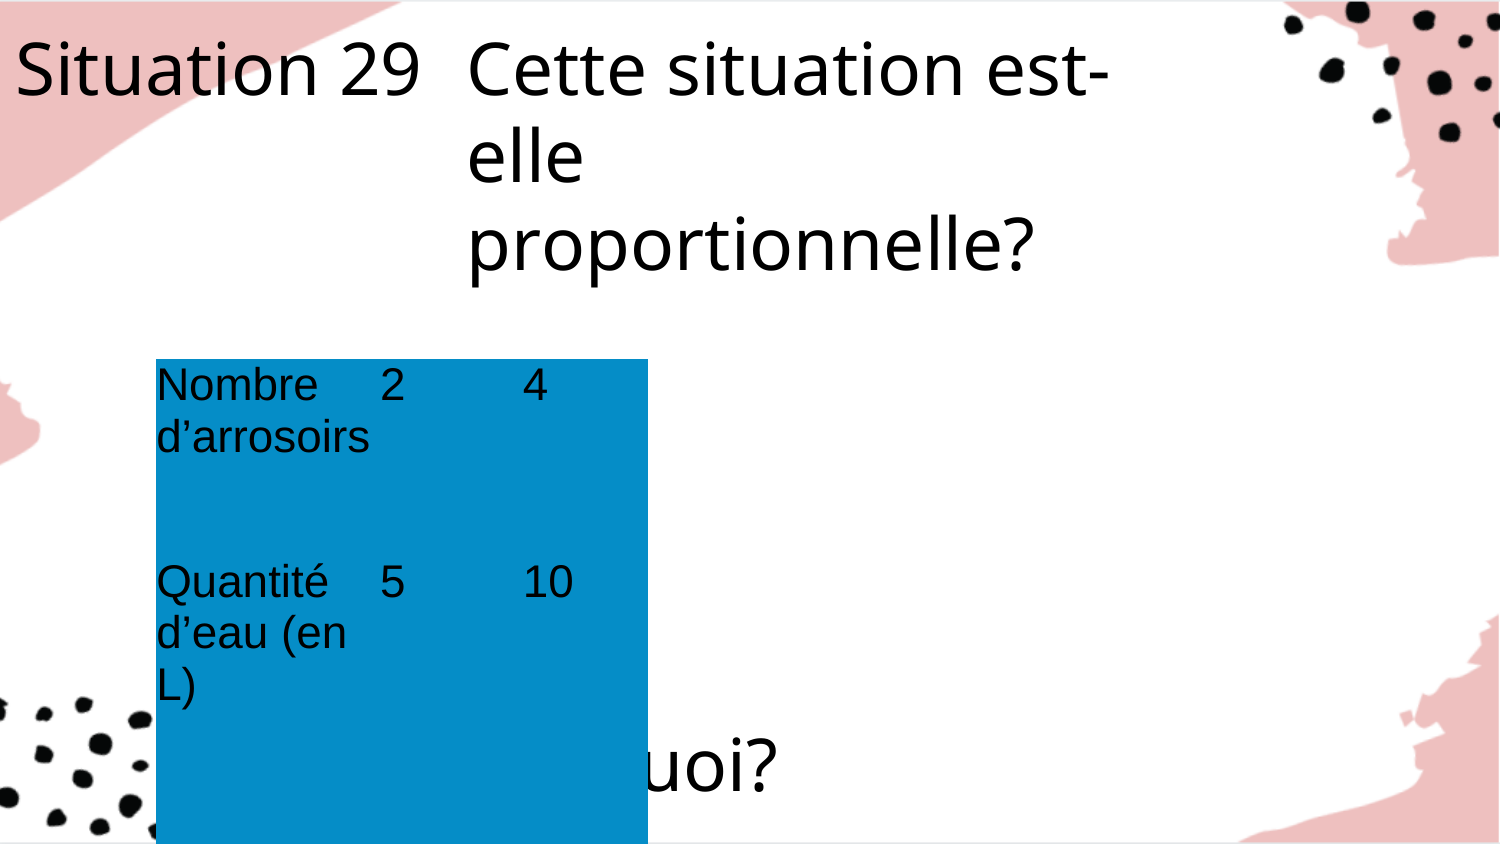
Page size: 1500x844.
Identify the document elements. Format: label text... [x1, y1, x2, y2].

table_cell Quantité d’eau (en L) [156, 556, 380, 844]
text_box Situation 29 [0, 7, 697, 127]
text_box Pourquoi? [648, 703, 1112, 823]
picture [0, 0, 1500, 844]
text_box Cette situation est-elle proportionnelle? [697, 7, 1148, 127]
table_cell 10 [523, 556, 648, 844]
table_cell 5 [380, 556, 523, 844]
table_header 4 [523, 359, 648, 556]
table_header Nombre d’arrosoirs [156, 359, 380, 556]
table_header 2 [380, 359, 523, 556]
table_header 4 [527, 374, 538, 390]
